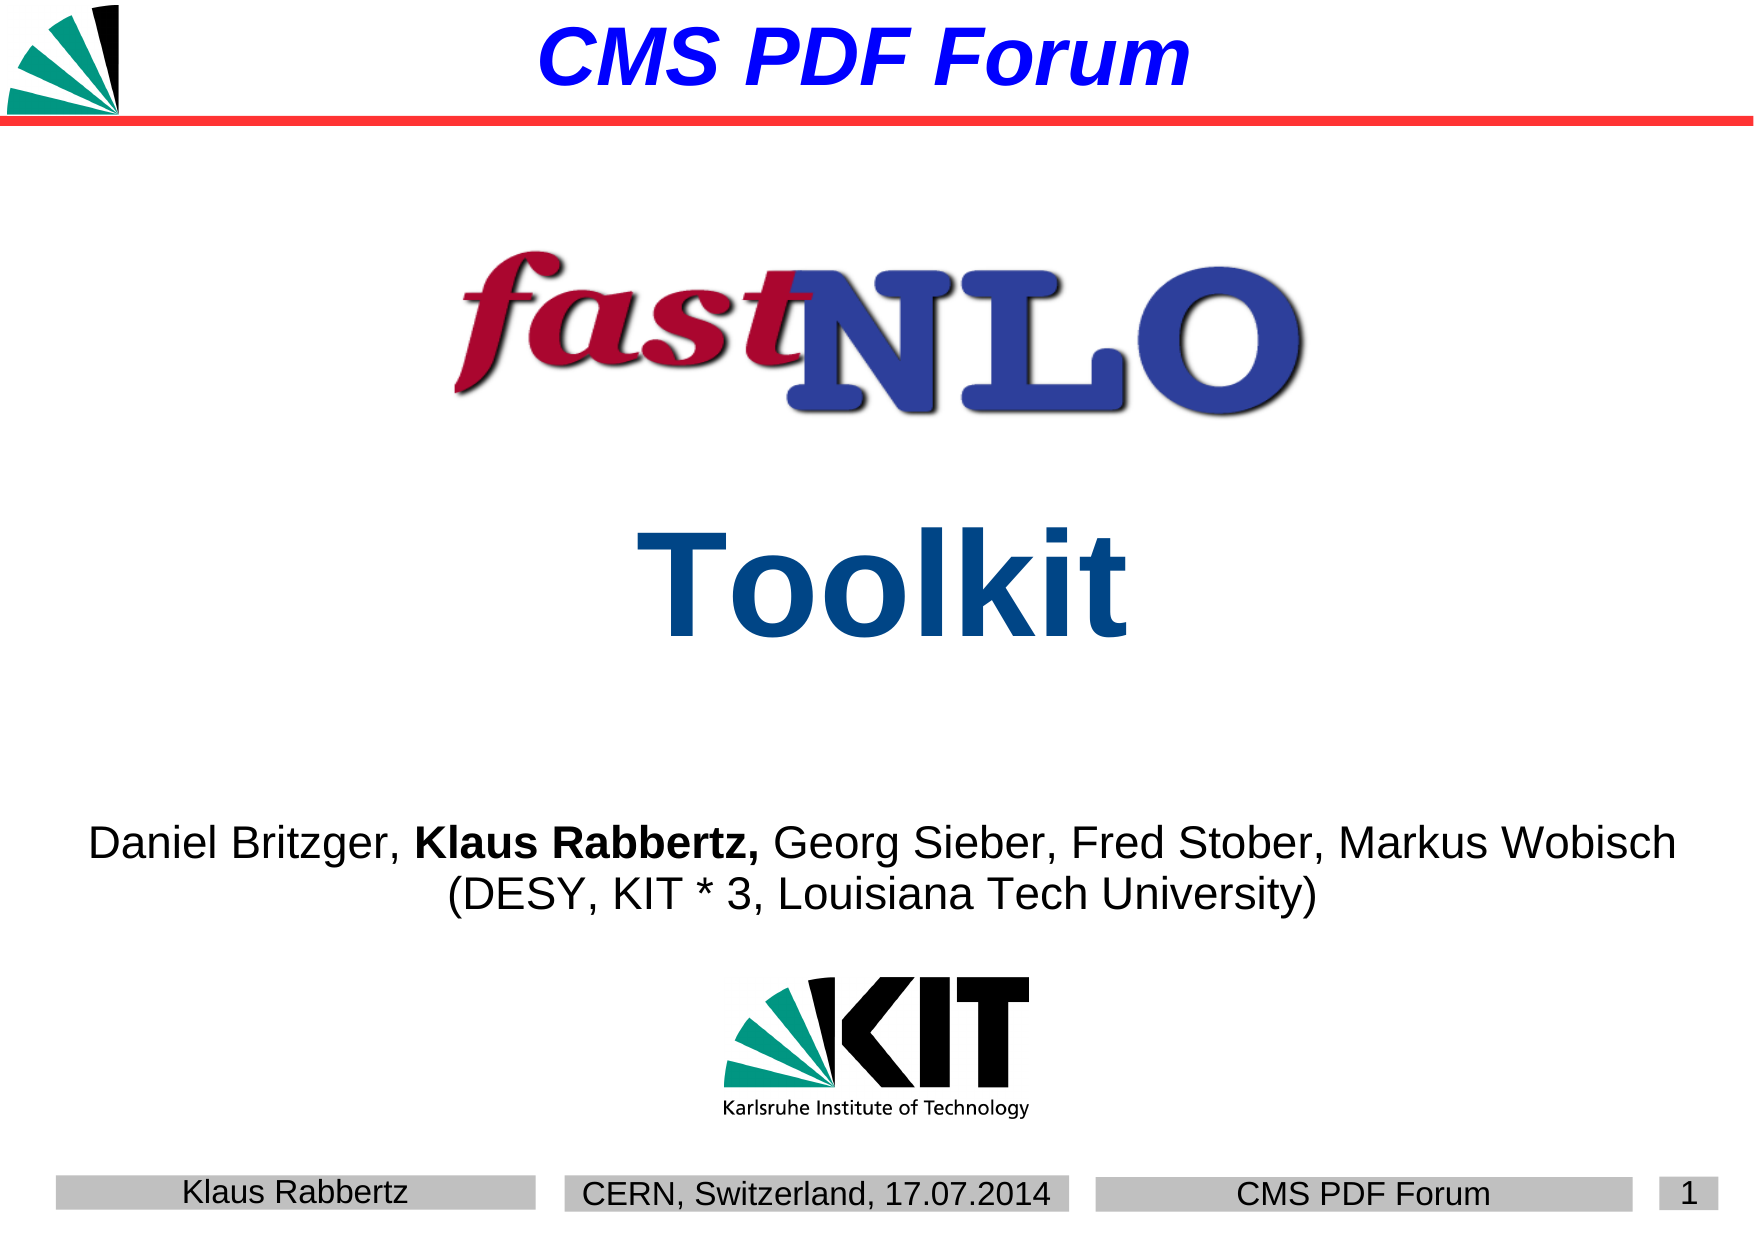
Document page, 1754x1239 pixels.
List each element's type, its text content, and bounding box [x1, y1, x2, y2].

text_box Toolkit [624, 494, 1139, 674]
title CMS PDF Forum [123, 0, 1606, 114]
picture [427, 238, 1326, 422]
picture [7, 5, 119, 116]
picture [724, 977, 1029, 1119]
text_box Daniel Britzger, Klaus Rabbertz, Georg Sieber, Fred Stober, Markus Wobisch (DESY, KIT * 3, Louisiana Tech University) [76, 810, 1658, 926]
